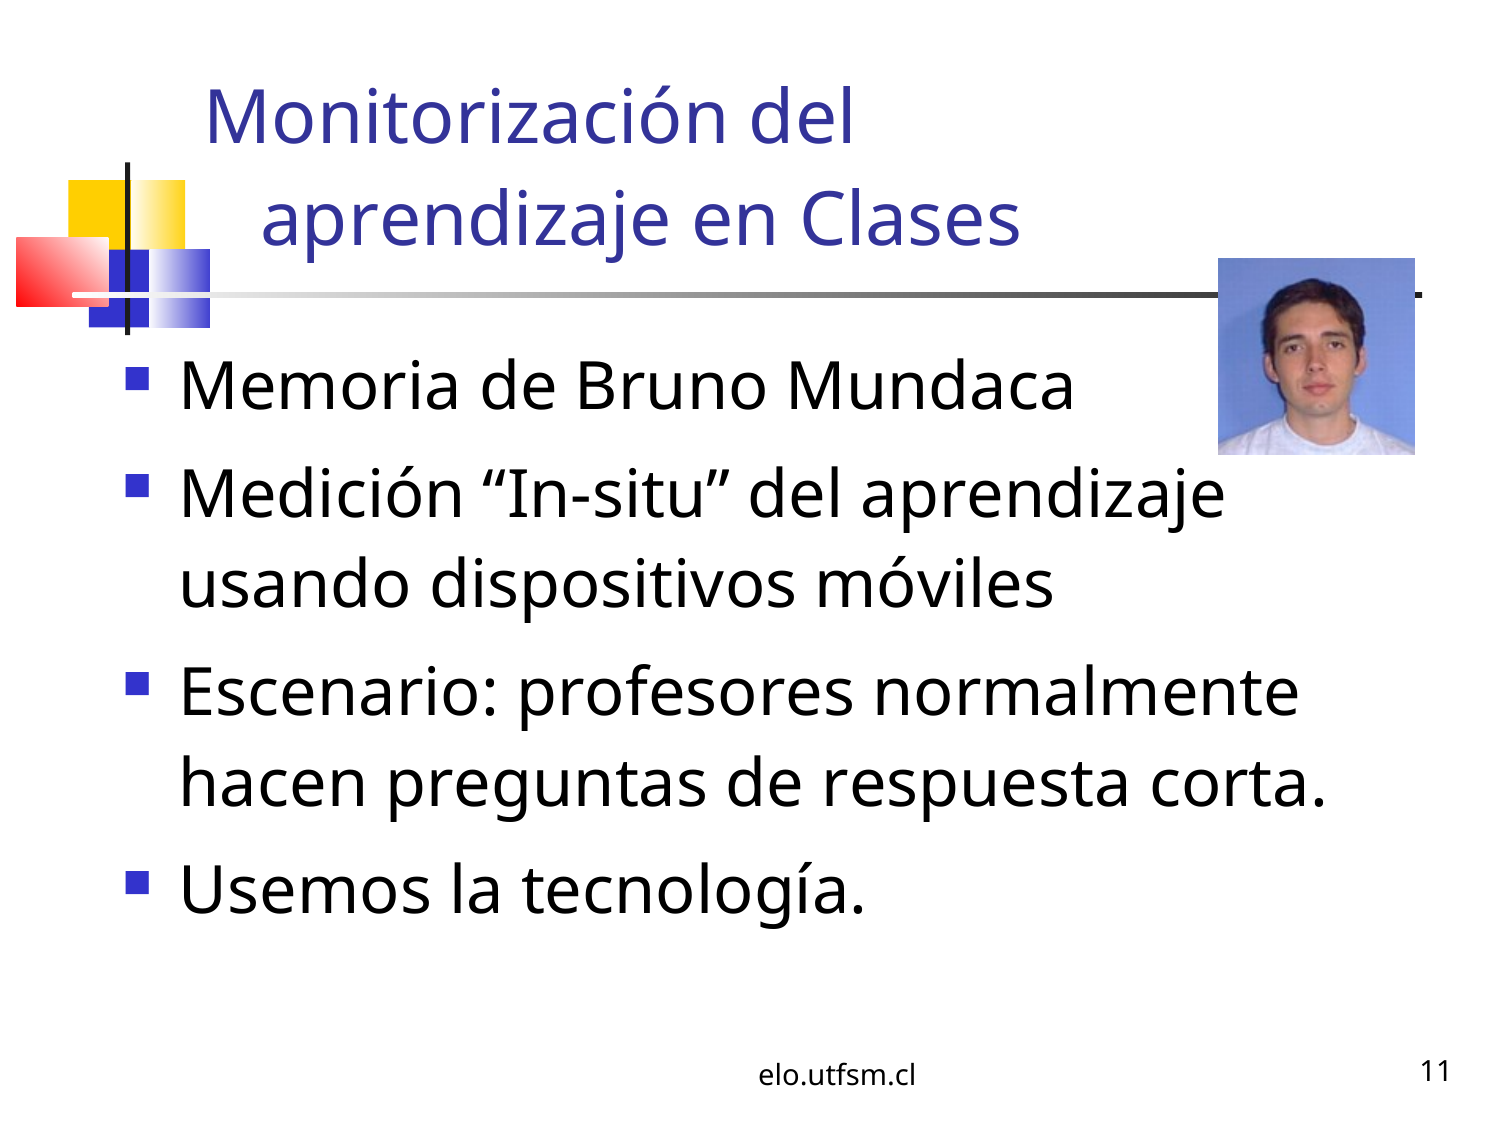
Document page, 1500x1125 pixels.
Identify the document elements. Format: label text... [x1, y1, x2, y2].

text_box elo.utfsm.cl [599, 1024, 1075, 1100]
text_box <number> [1155, 1024, 1468, 1100]
list Memoria de Bruno Mundaca Medición “In-situ” del aprendizaje usando dispositivos móviles Escenario: profesores normalmente hacen preguntas de respuesta corta. Usemos la tecnología. [107, 330, 1469, 923]
title Monitorización del aprendizaje en Clases [188, 35, 1269, 276]
picture [1218, 258, 1415, 455]
